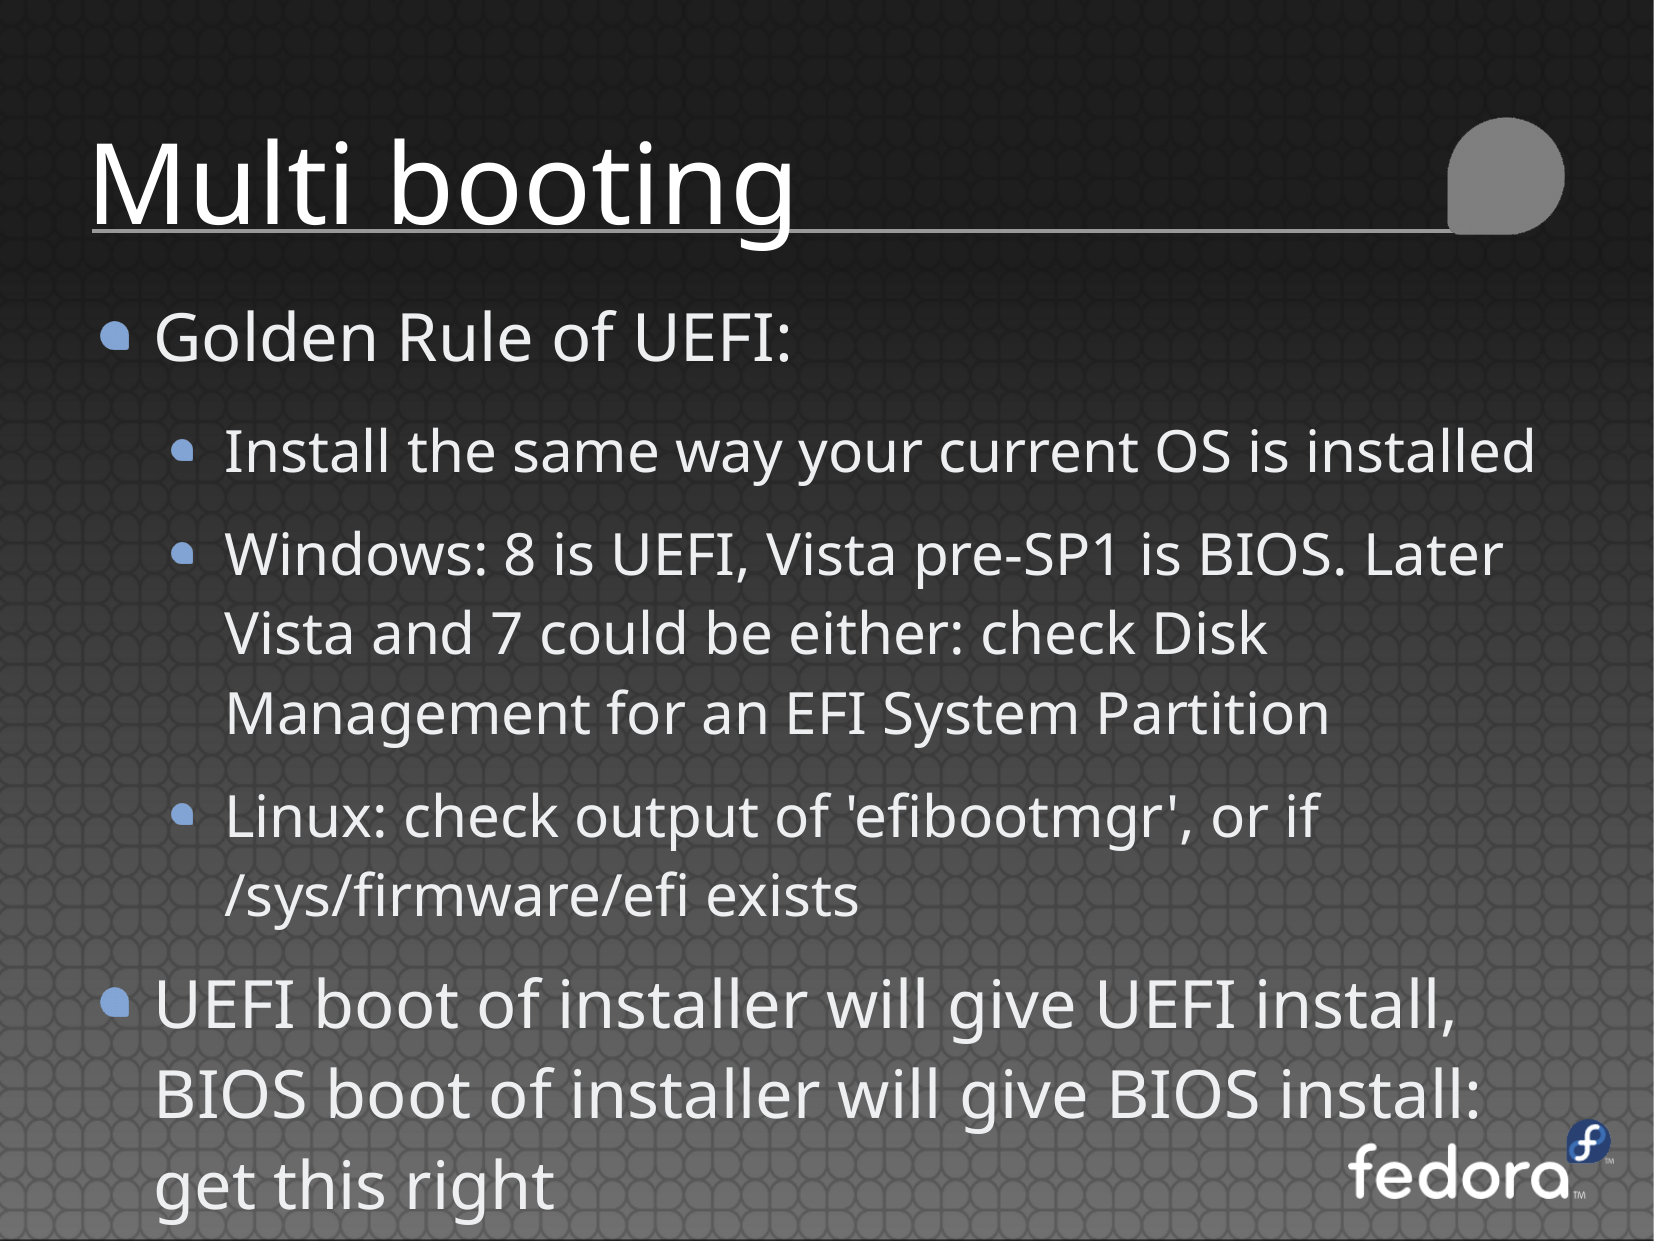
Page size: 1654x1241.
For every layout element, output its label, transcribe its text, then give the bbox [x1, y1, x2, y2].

list Golden Rule of UEFI: Install the same way your current OS is installed Windows: 8 is UEFI, Vista pre-SP1 is BIOS. Later Vista and 7 could be either: check Disk Management for an EFI System Partition Linux: check output of 'efibootmgr', or if /sys/firmware/efi exists UEFI boot of installer will give UEFI install, BIOS boot of installer will give BIOS install: get this right [82, 290, 1571, 1109]
picture [0, 0, 1654, 1241]
title Multi booting [86, 112, 1576, 249]
